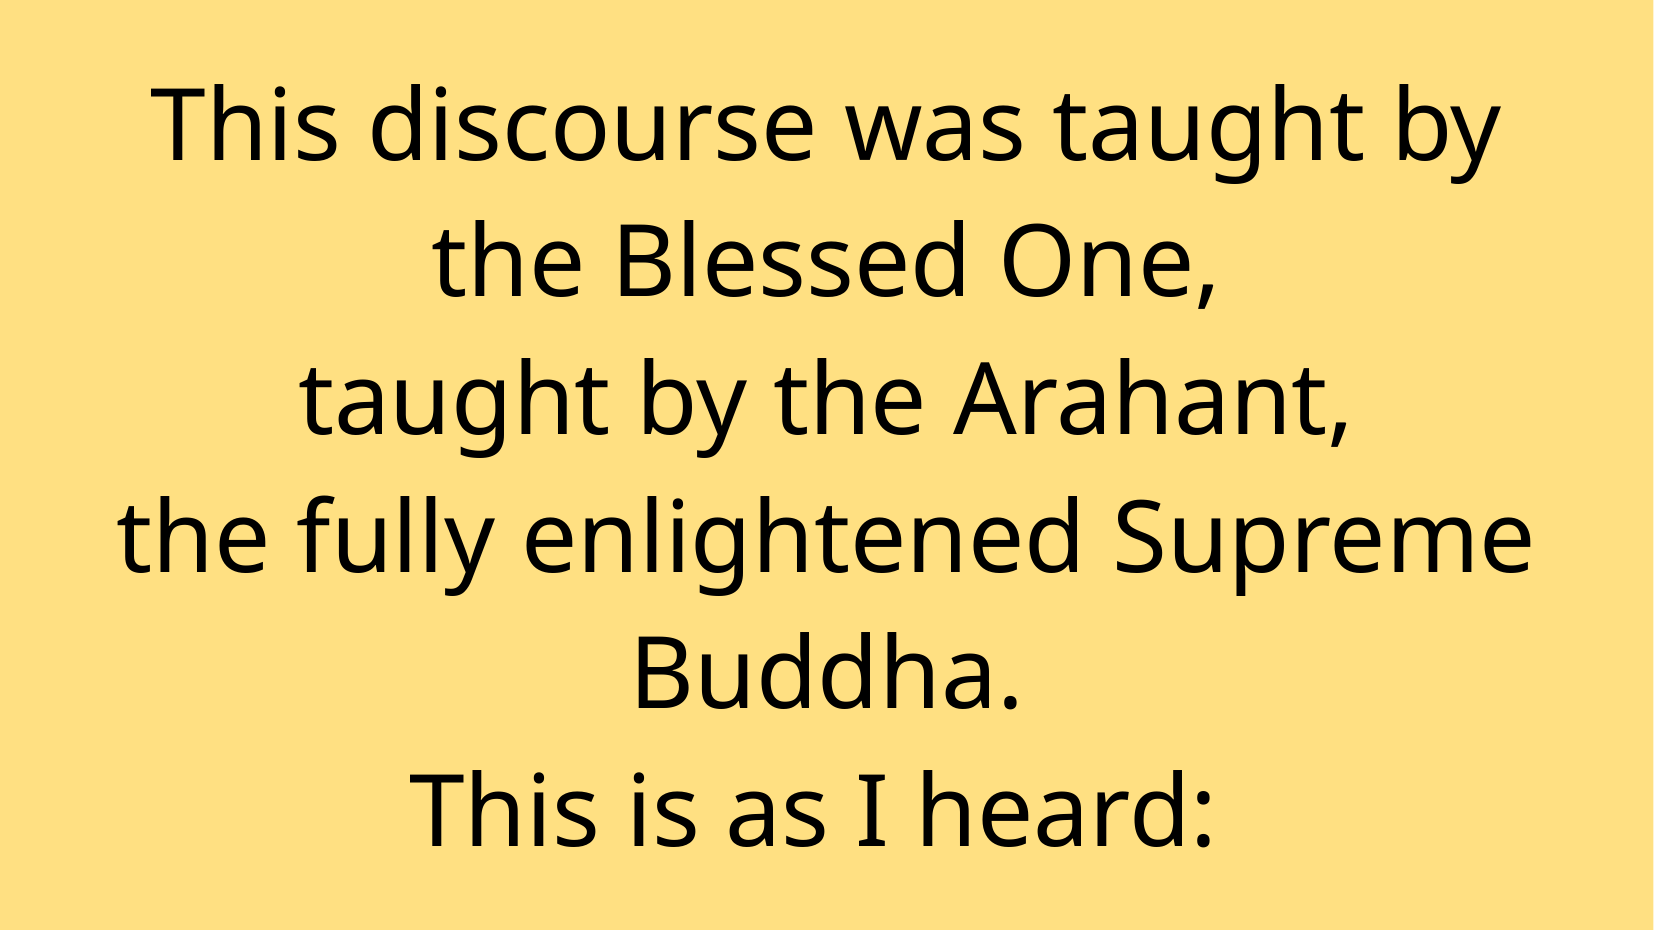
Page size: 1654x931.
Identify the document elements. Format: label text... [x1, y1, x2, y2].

subtitle This discourse was taught by the Blessed One, taught by the Arahant, the fully enlightened Supreme Buddha. This is as I heard: [82, 0, 1571, 931]
